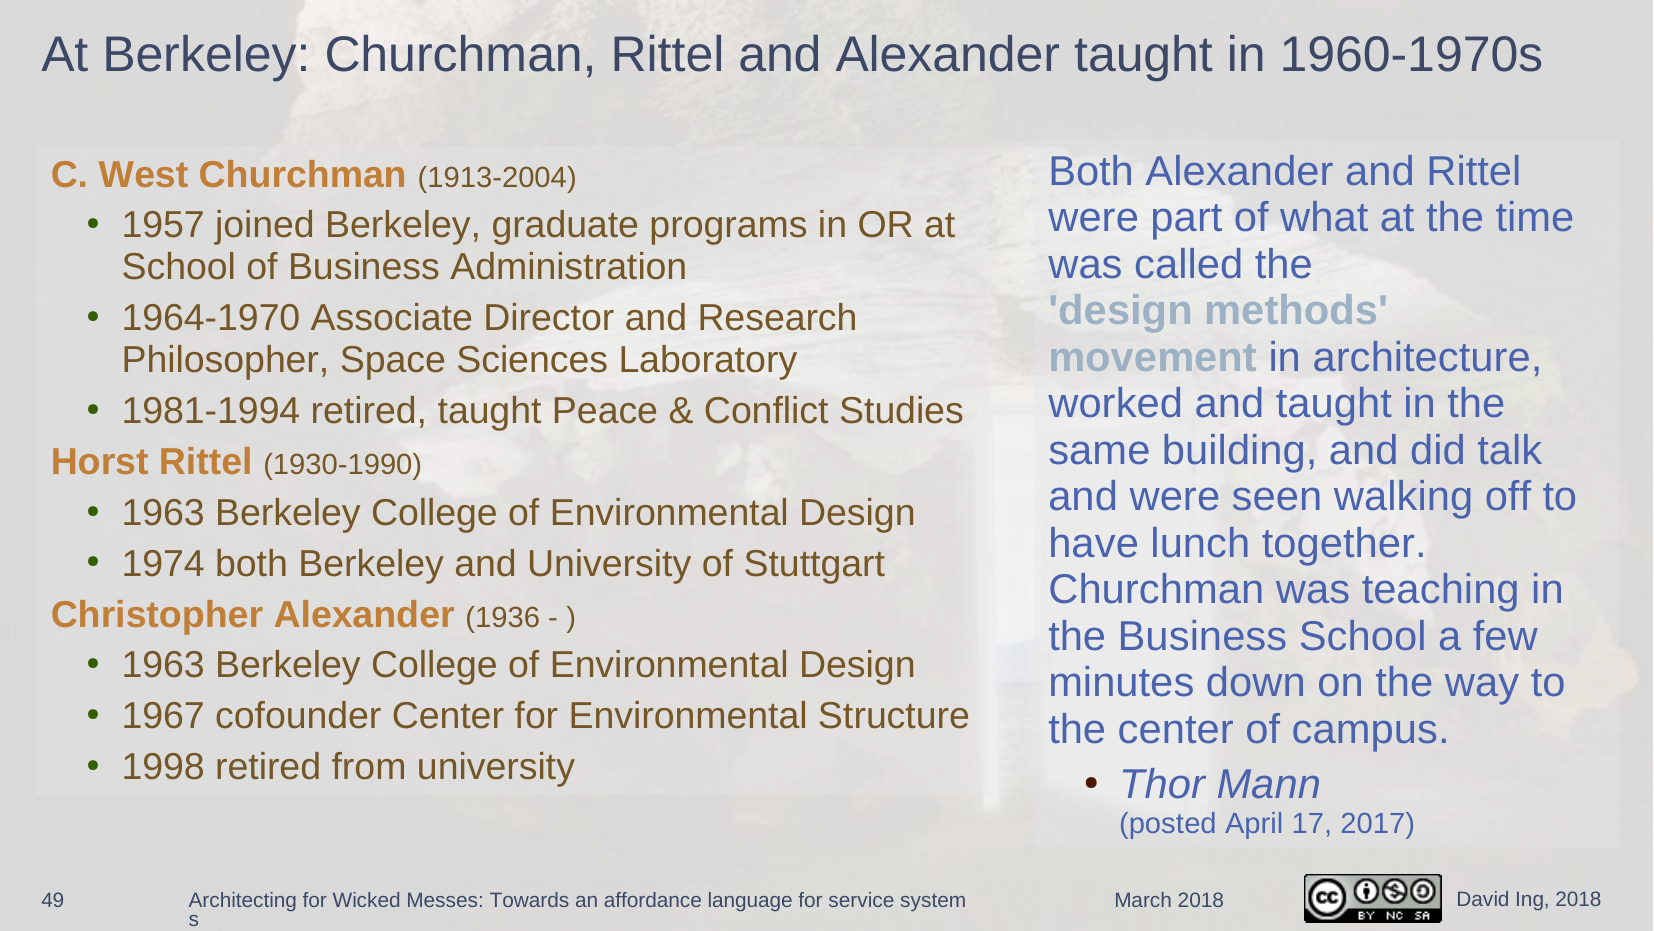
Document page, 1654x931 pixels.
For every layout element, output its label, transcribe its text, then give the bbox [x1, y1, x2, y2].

text_box C. West Churchman (1913-2004) 1957 joined Berkeley, graduate programs in OR at School of Business Administration 1964-1970 Associate Director and Research Philosopher, Space Sciences Laboratory 1981-1994 retired, taught Peace & Conflict Studies Horst Rittel (1930-1990) 1963 Berkeley College of Environmental Design 1974 both Berkeley and University of Stuttgart Christopher Alexander (1936 - ) 1963 Berkeley College of Environmental Design 1967 cofounder Center for Environmental Structure 1998 retired from university [36, 145, 990, 796]
picture [1304, 874, 1442, 923]
title At Berkeley: Churchman, Rittel and Alexander taught in 1960-1970s [41, 30, 1613, 126]
text_box Both Alexander and Rittel were part of what at the time was called the 'design methods' movement in architecture, worked and taught in the same building, and did talk and were seen walking off to have lunch together. Churchman was teaching in the Business School a few minutes down on the way to the center of campus. Thor Mann (posted April 17, 2017) [1033, 140, 1619, 848]
text_box Solving for the optimal Problem solution involves analysis, research employing quantitative methods seeking optimal outcomes. Unfortunately, as conditions change, problems frequently do not remain solved or resolved but reappear, and usually in more complex forms. Furthermore, every solution and resolution generates new problems, ones that tend to be more complex than the ones solved or resolved. [0, 0, 1653, 931]
